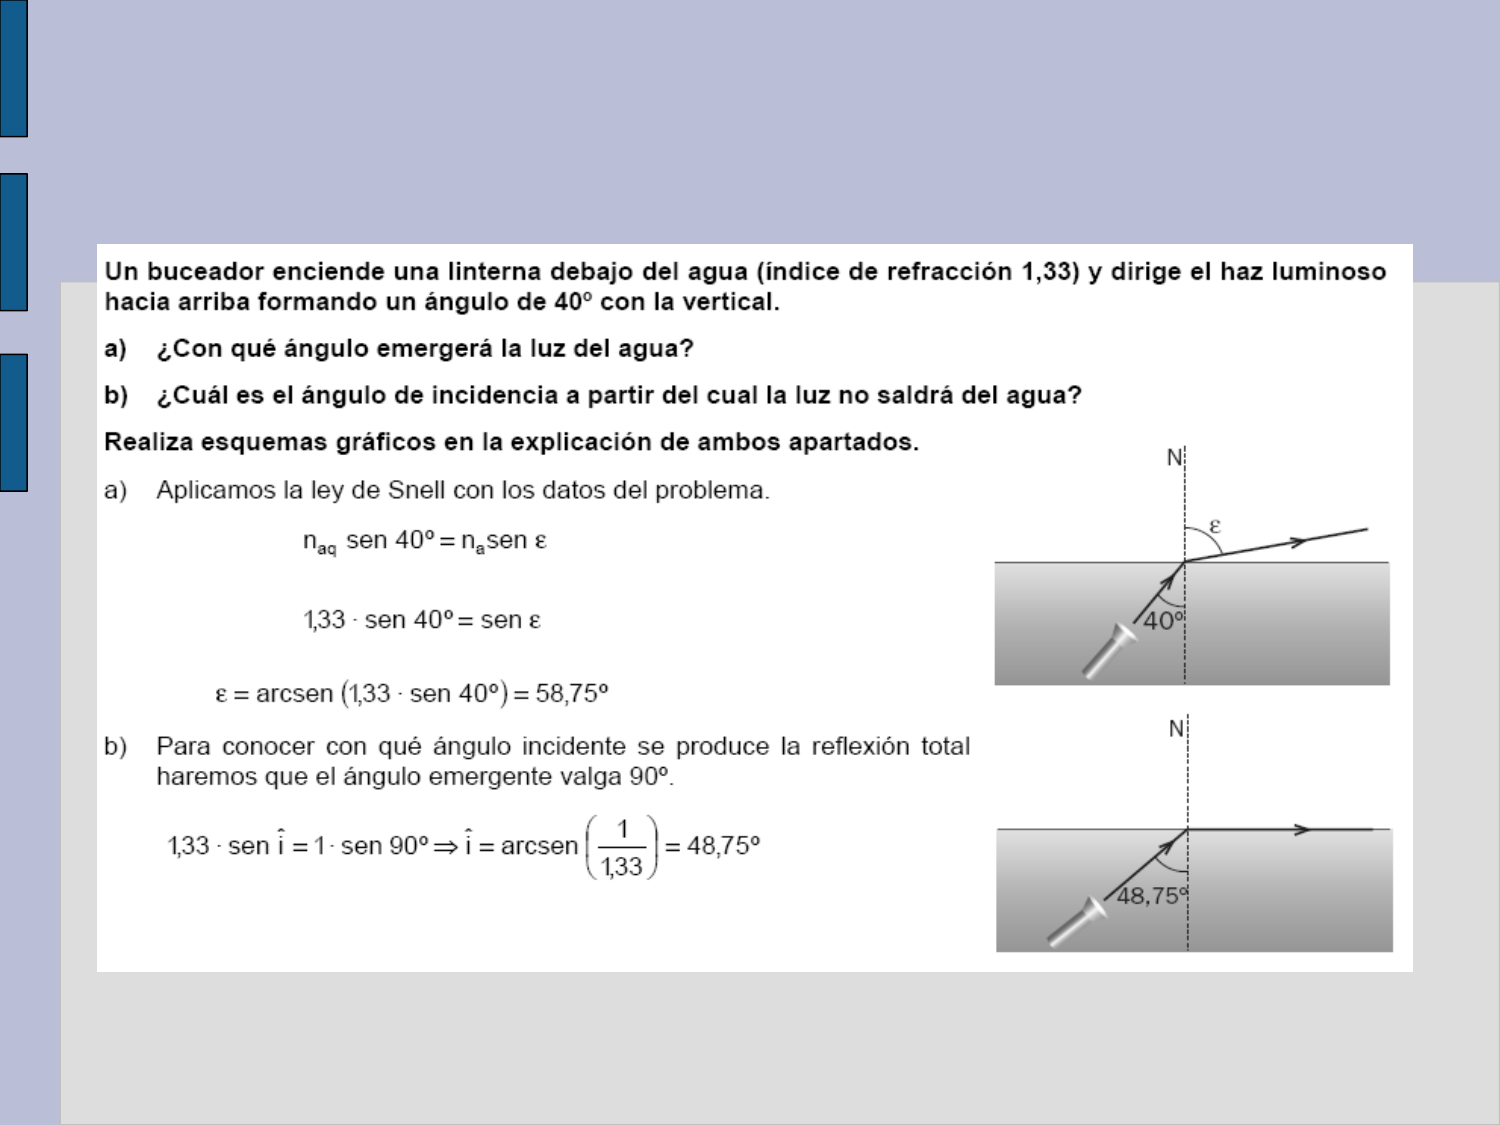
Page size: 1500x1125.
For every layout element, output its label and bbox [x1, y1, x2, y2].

picture [97, 244, 1413, 972]
